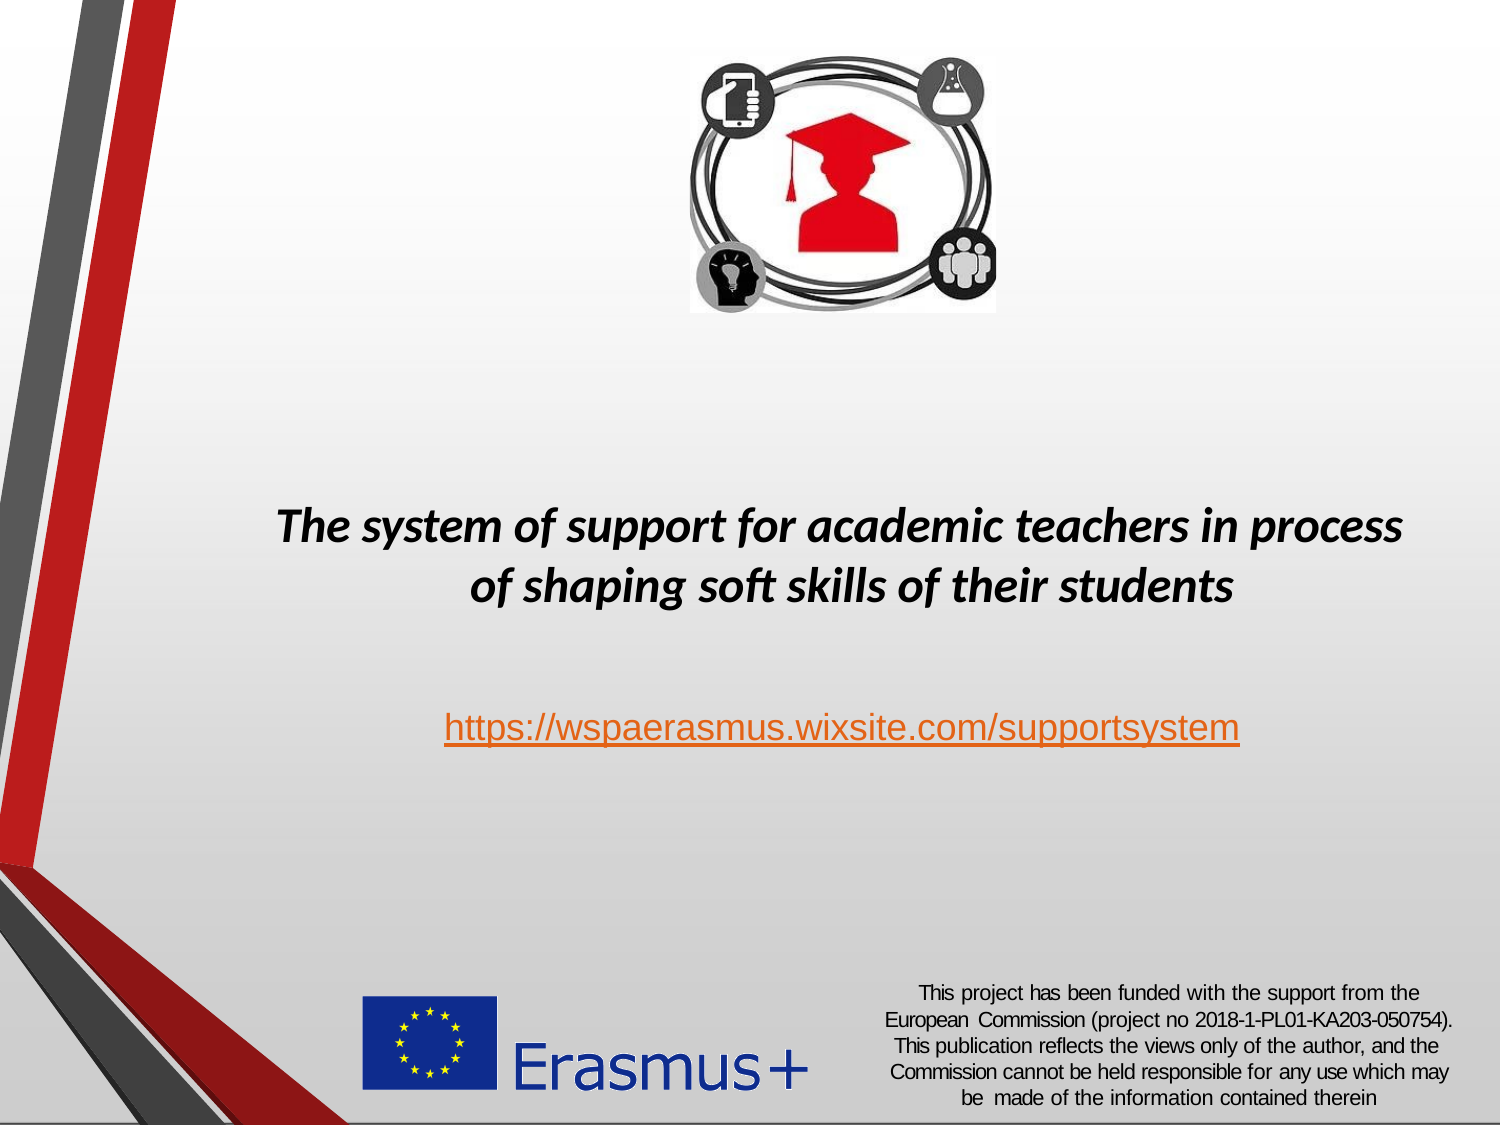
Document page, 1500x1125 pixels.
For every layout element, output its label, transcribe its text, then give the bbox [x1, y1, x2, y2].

text_box [0, 0, 1500, 1125]
title The system of support for academic teachers in process of shaping soft skills of their students [273, 490, 1415, 681]
text_box https://wspaerasmus.wixsite.com/supportsystem [442, 701, 1247, 749]
text_box This project has been funded with the support from the European Commission (project no 2018-1-PL01-KA203-050754). This publication reflects the views only of the author, and the Commission cannot be held responsible for any use which may be made of the information contained therein [874, 976, 1463, 1111]
